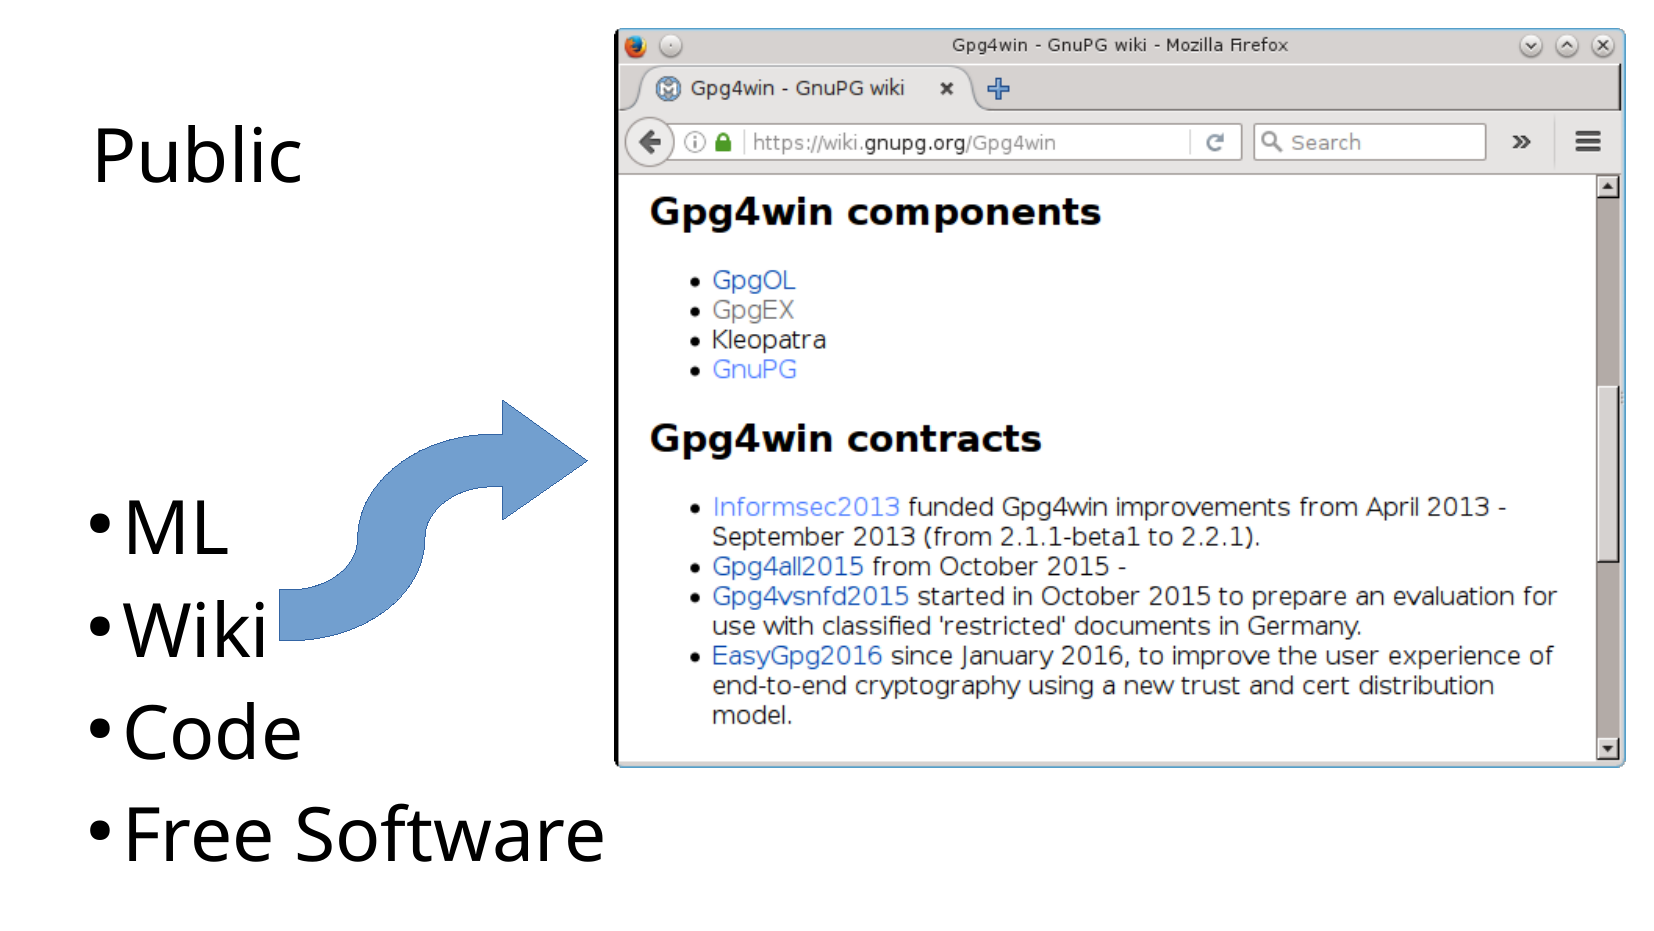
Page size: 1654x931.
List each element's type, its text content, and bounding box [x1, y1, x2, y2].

text_box ML Wiki Code Free Software [71, 467, 603, 834]
text_box Public [76, 95, 317, 198]
picture [614, 28, 1626, 768]
text_box [279, 400, 588, 641]
